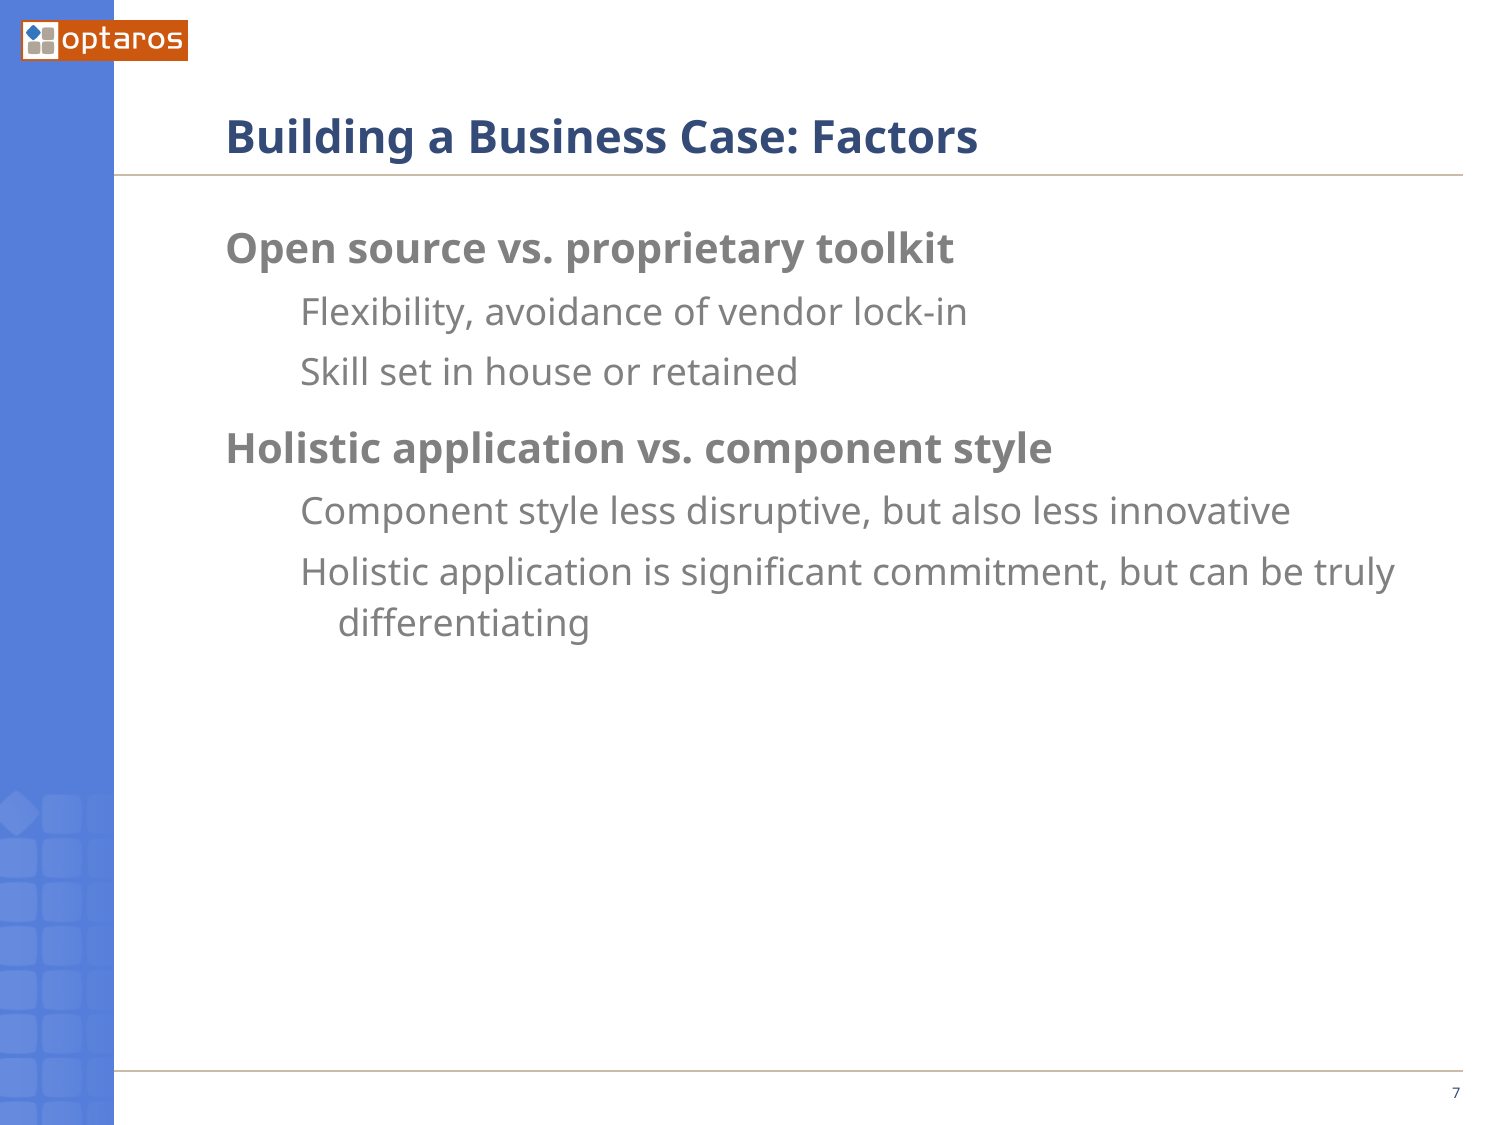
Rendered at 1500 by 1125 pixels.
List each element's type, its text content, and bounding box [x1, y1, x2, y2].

list Open source vs. proprietary toolkit Flexibility, avoidance of vendor lock-in Skill set in house or retained Holistic application vs. component style Component style less disruptive, but also less innovative Holistic application is significant commitment, but can be truly differentiating [224, 199, 1463, 988]
picture [0, 0, 188, 1125]
title Building a Business Case: Factors [224, 37, 1463, 175]
